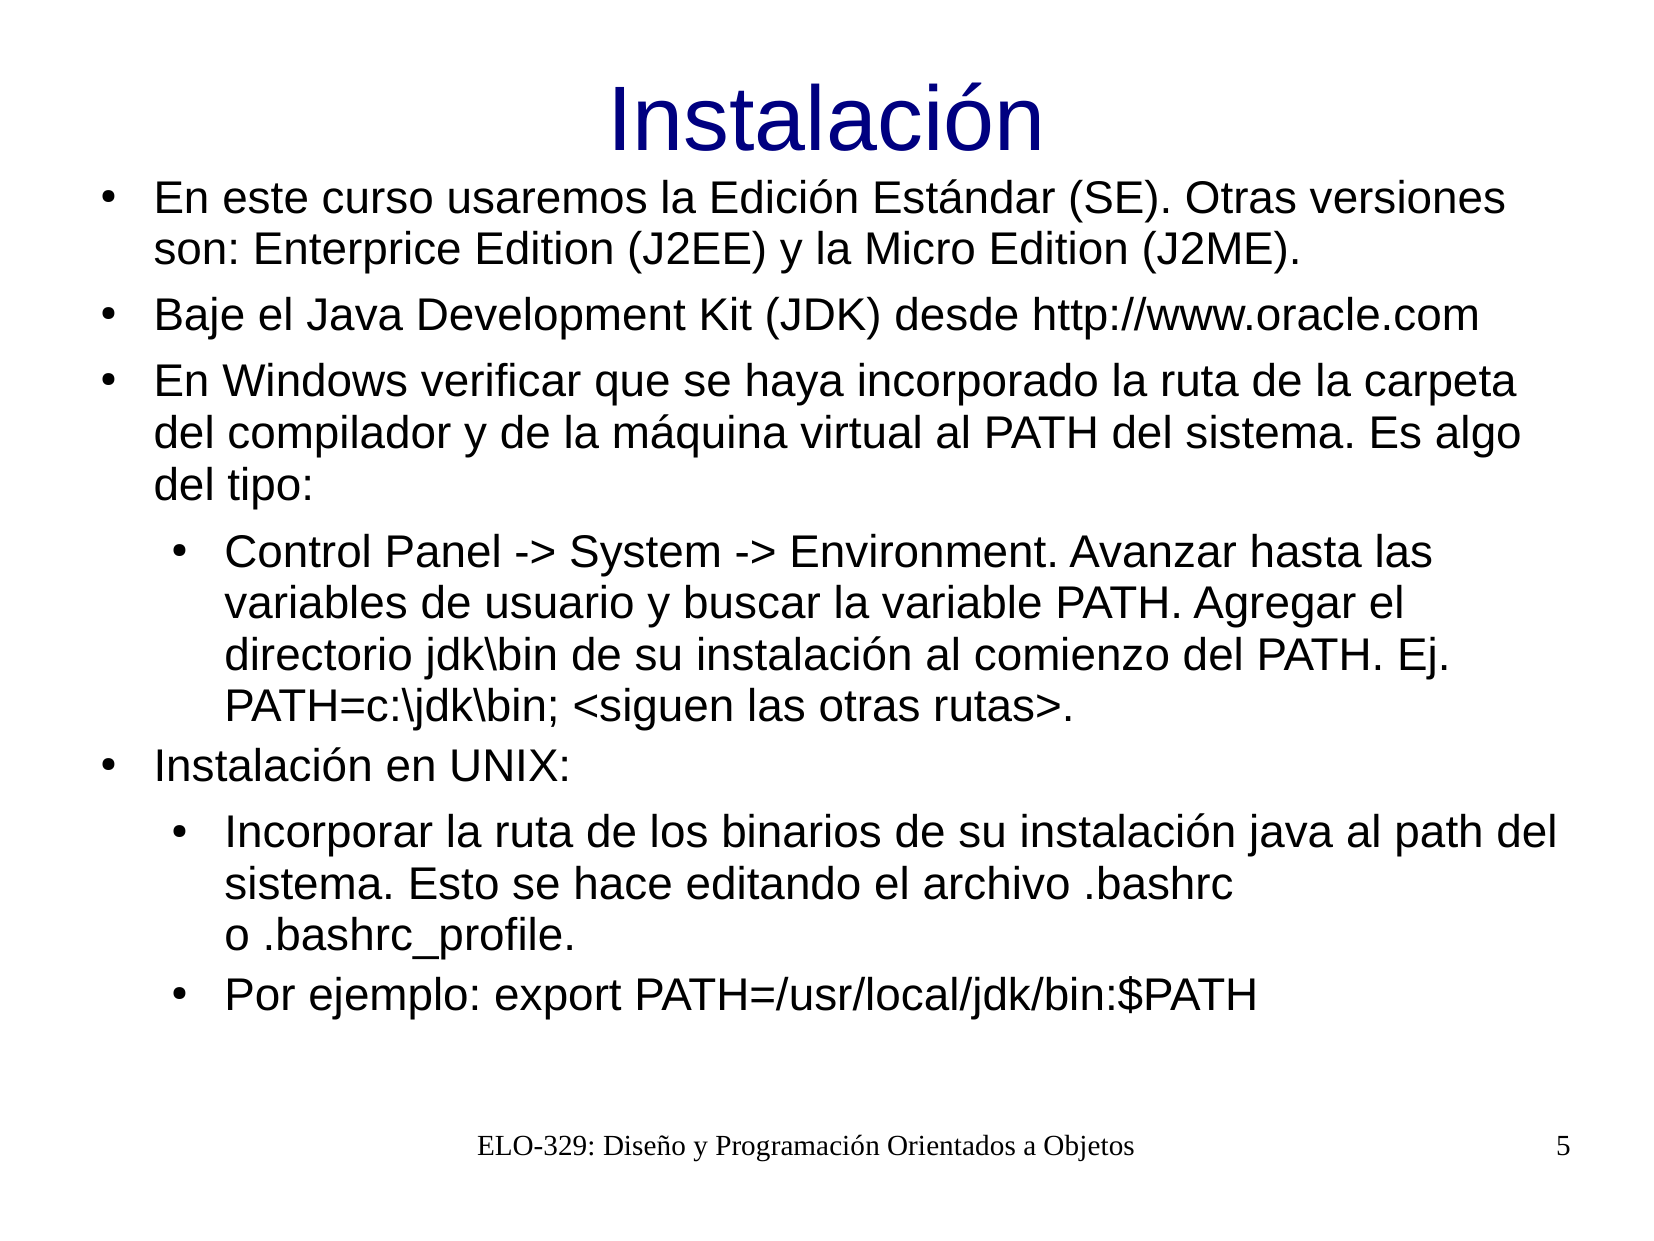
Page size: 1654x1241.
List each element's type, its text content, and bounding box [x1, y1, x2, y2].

list En este curso usaremos la Edición Estándar (SE). Otras versiones son: Enterprice Edition (J2EE) y la Micro Edition (J2ME). Baje el Java Development Kit (JDK) desde http://www.oracle.com En Windows verificar que se haya incorporado la ruta de la carpeta del compilador y de la máquina virtual al PATH del sistema. Es algo del tipo:‏ Control Panel -> System -> Environment. Avanzar hasta las variables de usuario y buscar la variable PATH. Agregar el directorio jdk\bin de su instalación al comienzo del PATH. Ej. PATH=c:\jdk\bin; <siguen las otras rutas>. Instalación en UNIX: Incorporar la ruta de los binarios de su instalación java al path del sistema. Esto se hace editando el archivo .bashrc o .bashrc_profile. Por ejemplo: export PATH=/usr/local/jdk/bin:$PATH [82, 171, 1571, 1126]
title Instalación [82, 49, 1571, 171]
